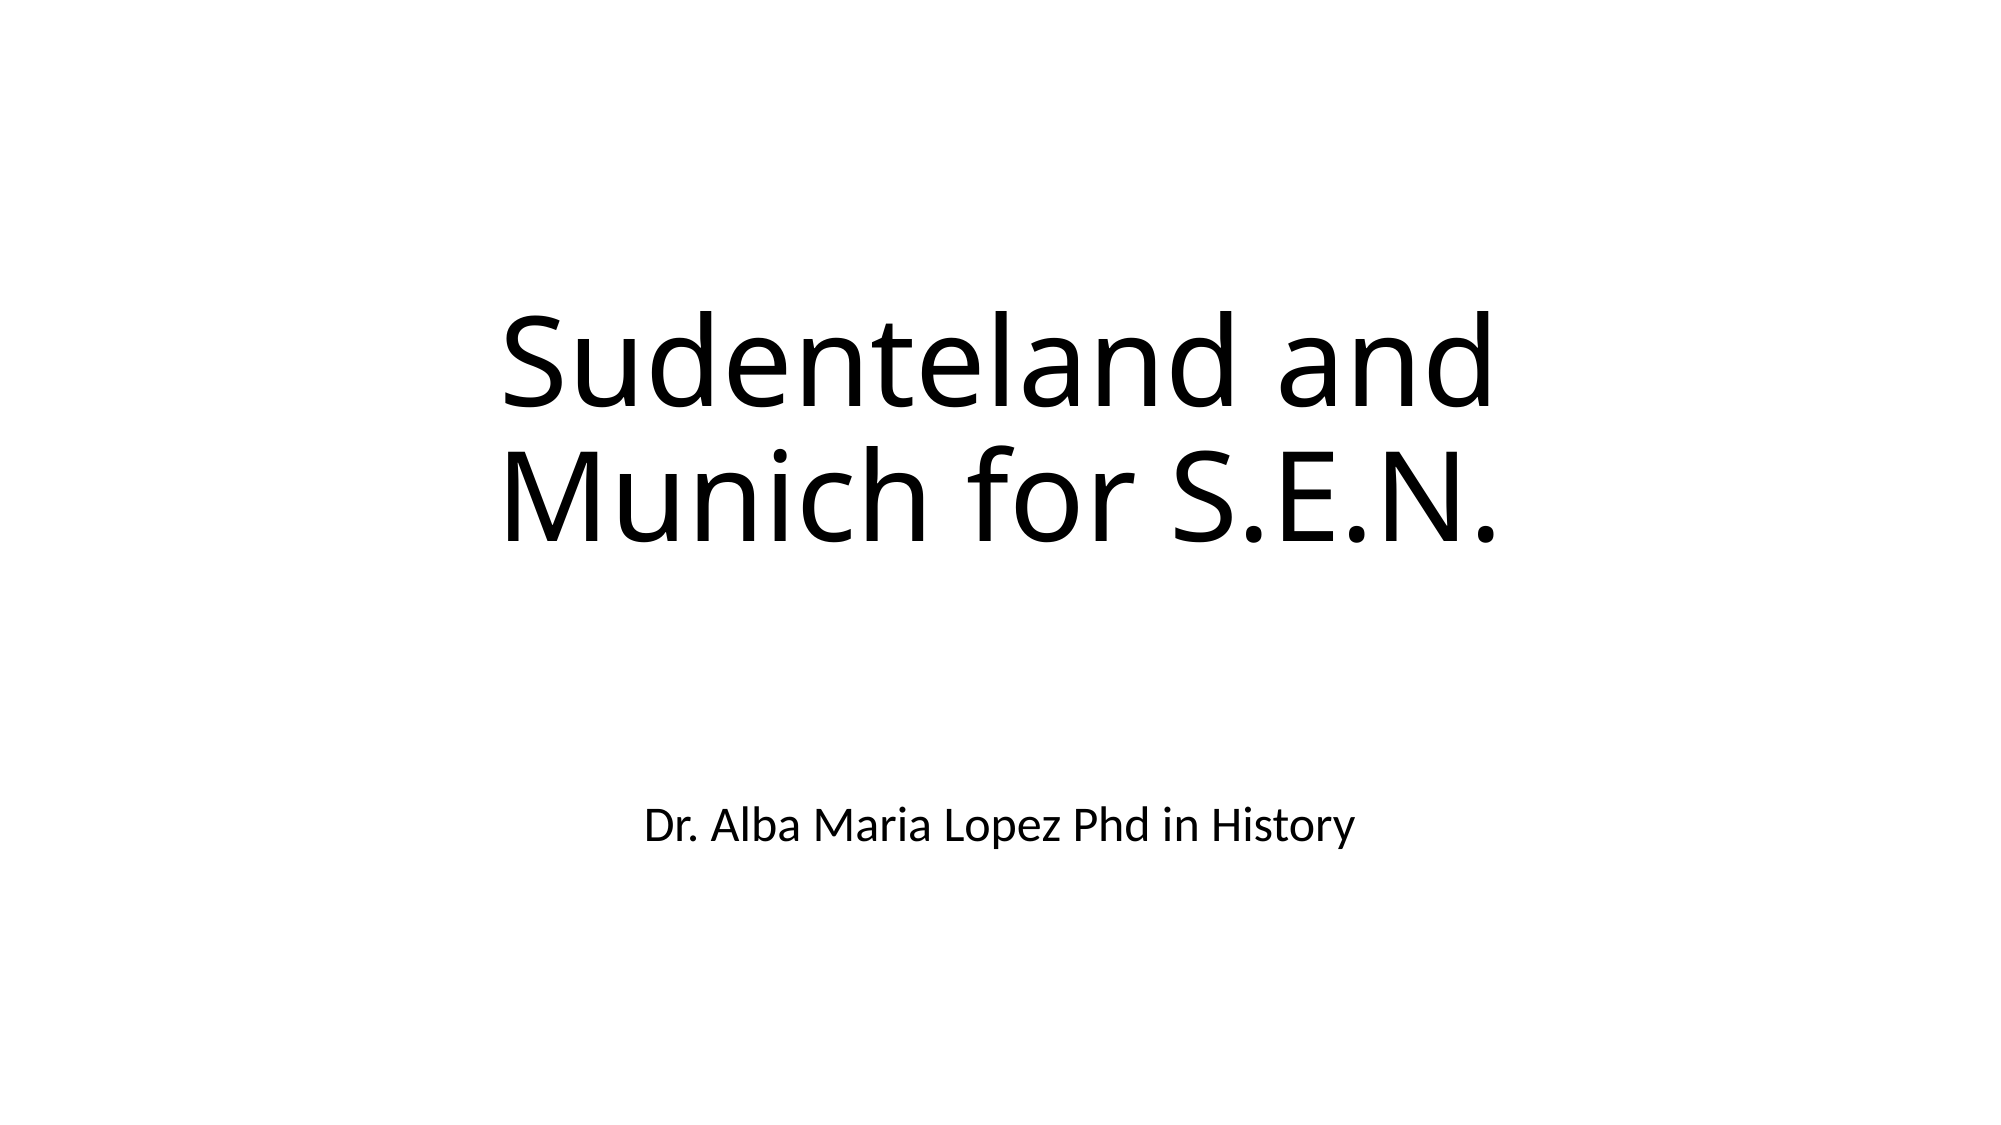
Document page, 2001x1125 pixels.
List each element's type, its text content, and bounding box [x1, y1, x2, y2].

subtitle Dr. Alba Maria Lopez Phd in History [249, 791, 1750, 863]
title Sudenteland and Munich for S.E.N. [249, 184, 1750, 576]
